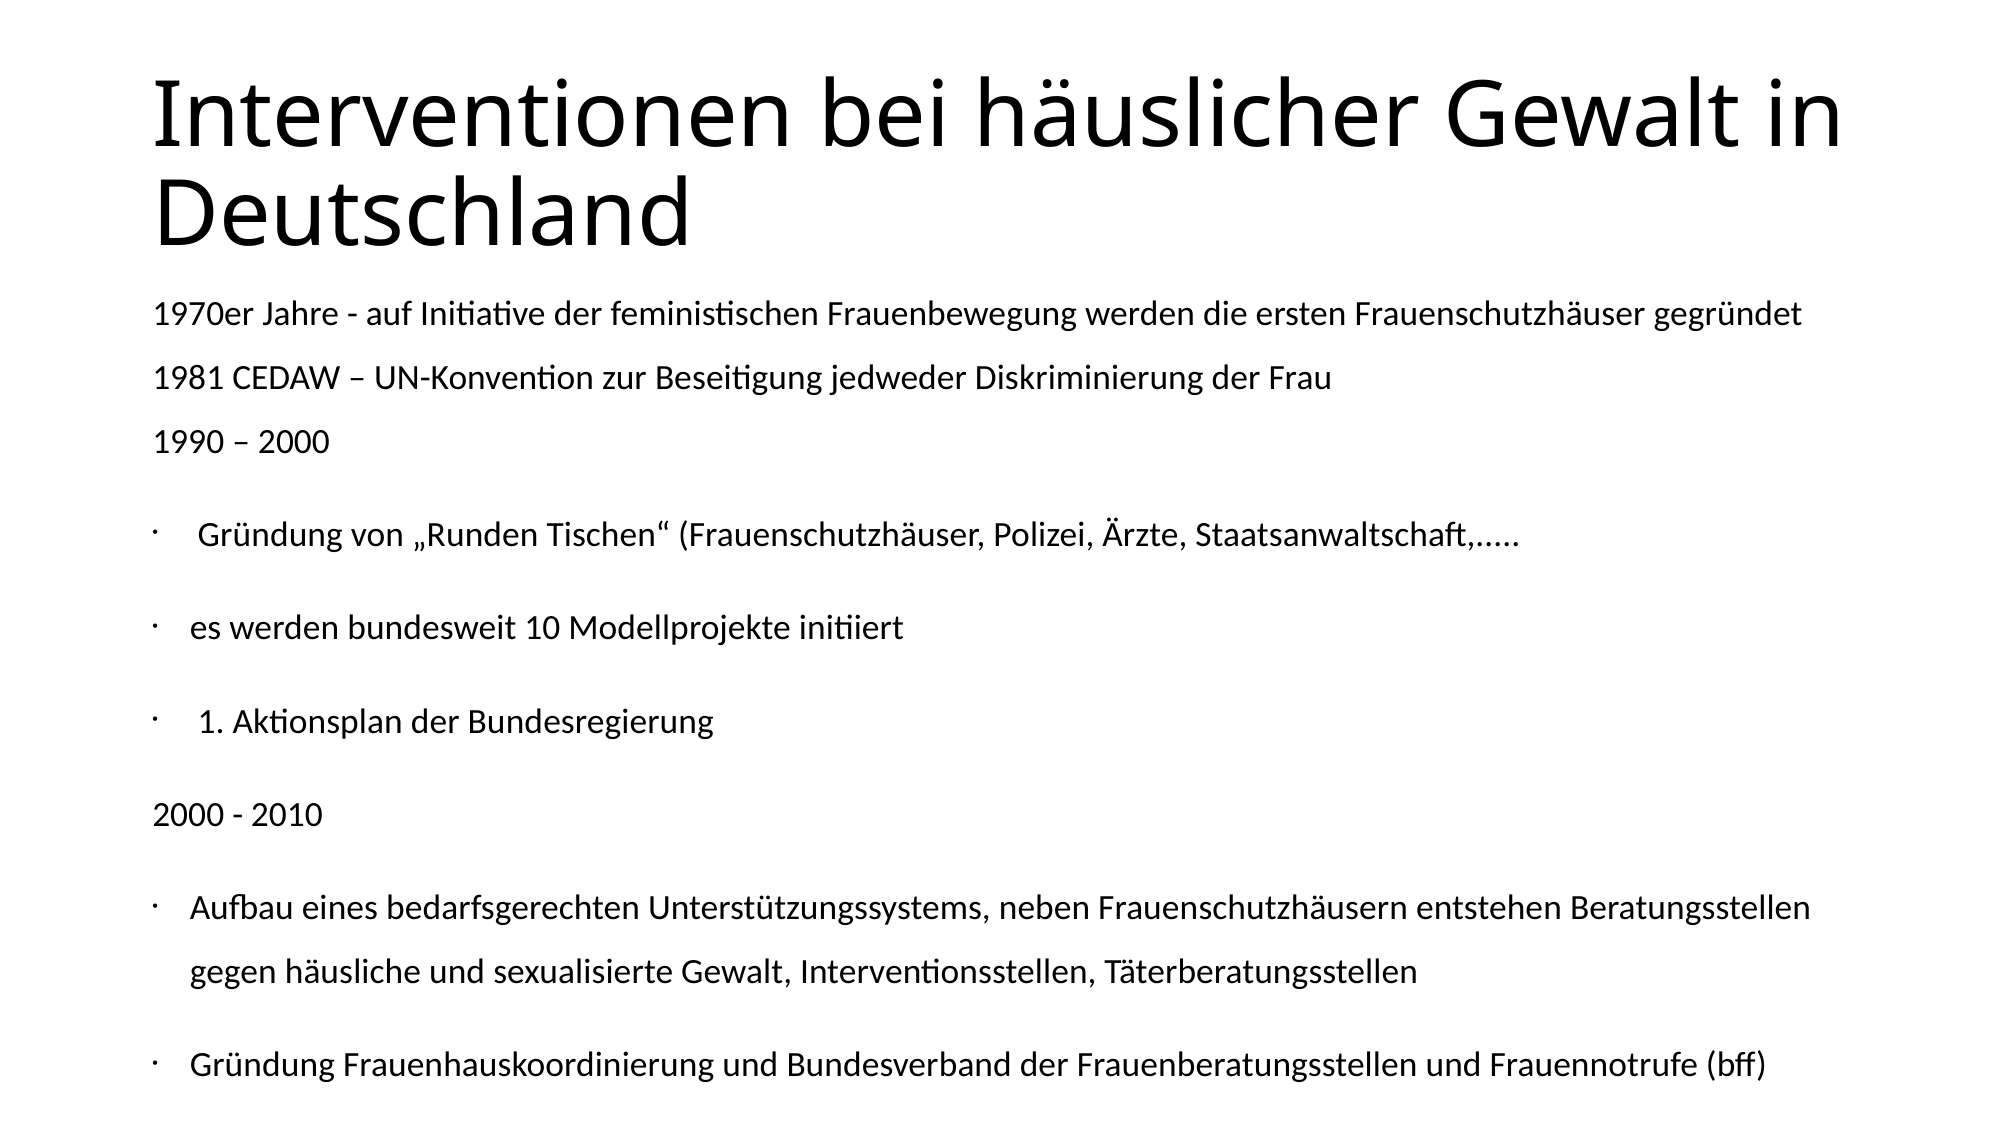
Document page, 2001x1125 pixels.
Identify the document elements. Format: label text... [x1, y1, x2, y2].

title Interventionen bei häuslicher Gewalt in Deutschland [137, 59, 1863, 261]
list 1970er Jahre - auf Initiative der feministischen Frauenbewegung werden die ersten Frauenschutzhäuser gegründet 1981 CEDAW – UN-Konvention zur Beseitigung jedweder Diskriminierung der Frau 1990 – 2000 Gründung von „Runden Tischen“ (Frauenschutzhäuser, Polizei, Ärzte, Staatsanwaltschaft,..... es werden bundesweit 10 Modellprojekte initiiert 1. Aktionsplan der Bundesregierung 2000 - 2010 Aufbau eines bedarfsgerechten Unterstützungssystems, neben Frauenschutzhäusern entstehen Beratungsstellen gegen häusliche und sexualisierte Gewalt, Interventionsstellen, Täterberatungsstellen Gründung Frauenhauskoordinierung und Bundesverband der Frauenberatungsstellen und Frauennotrufe (bff) Gewaltschutzgesetz „Wer schlägt muss gehen“ (2002) Gesetz zur Ächtung von Gewalt in der Erziehung Studie „Lebenssituation, Sicherheit und Gesundheit von Frauen in Deutschland“, hrsg. vom BFSFJ (2004) [137, 261, 1863, 1125]
